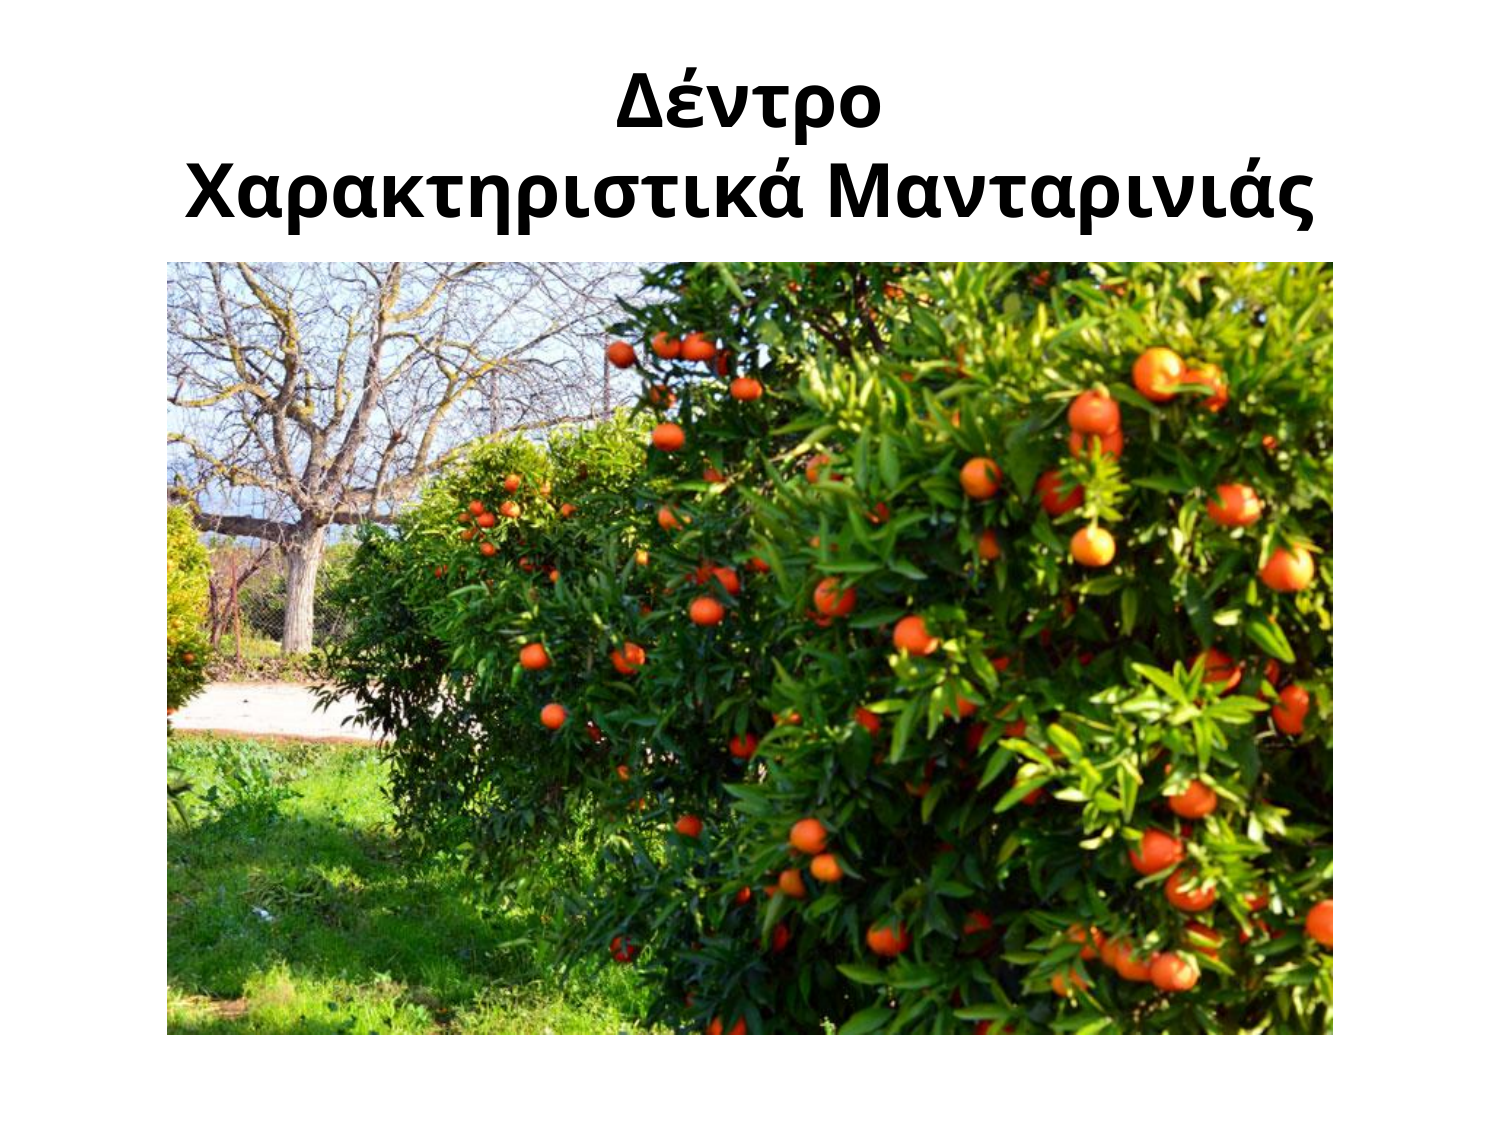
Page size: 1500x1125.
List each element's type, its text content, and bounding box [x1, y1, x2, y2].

picture [167, 262, 1333, 1035]
title Δέντρο Χαρακτηριστικά Μανταρινιάς [75, 45, 1425, 233]
